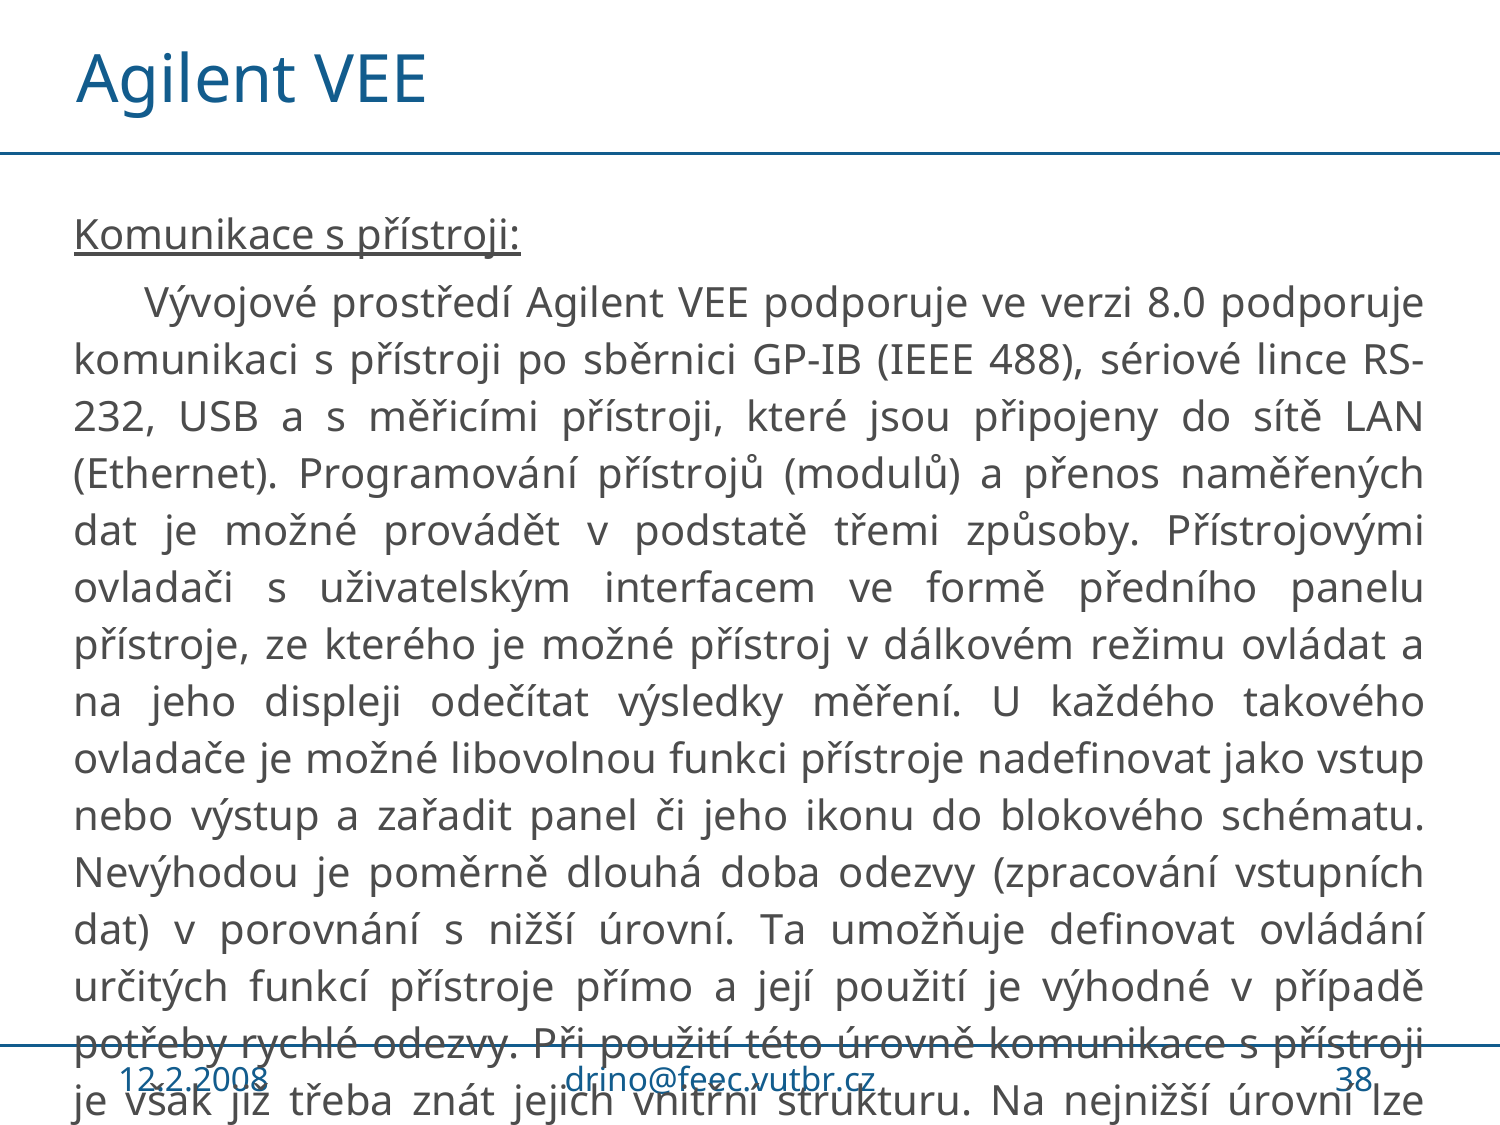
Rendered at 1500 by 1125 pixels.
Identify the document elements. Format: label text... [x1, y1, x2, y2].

title Agilent VEE [0, 0, 1500, 152]
text_box Komunikace s přístroji: Vývojové prostředí Agilent VEE podporuje ve verzi 8.0 podporuje komunikaci s přístroji po sběrnici GP-IB (IEEE 488), sériové lince RS-232, USB a s měřicími přístroji, které jsou připojeny do sítě LAN (Ethernet). Programování přístrojů (modulů) a přenos naměřených dat je možné provádět v podstatě třemi způsoby. Přístrojovými ovladači s uživatelským interfacem ve formě předního panelu přístroje, ze kterého je možné přístroj v dálkovém režimu ovládat a na jeho displeji odečítat výsledky měření. U každého takového ovladače je možné libovolnou funkci přístroje nadefinovat jako vstup nebo výstup a zařadit panel či jeho ikonu do blokového schématu. Nevýhodou je poměrně dlouhá doba odezvy (zpracování vstupních dat) v porovnání s nižší úrovní. Ta umožňuje definovat ovládání určitých funkcí přístroje přímo a její použití je výhodné v případě potřeby rychlé odezvy. Při použití této úrovně komunikace s přístroji je však již třeba znát jejich vnitřní strukturu. Na nejnižší úrovní lze vysílat na sběrnici či sériovou linku přímo ASCII [59, 196, 1442, 1125]
